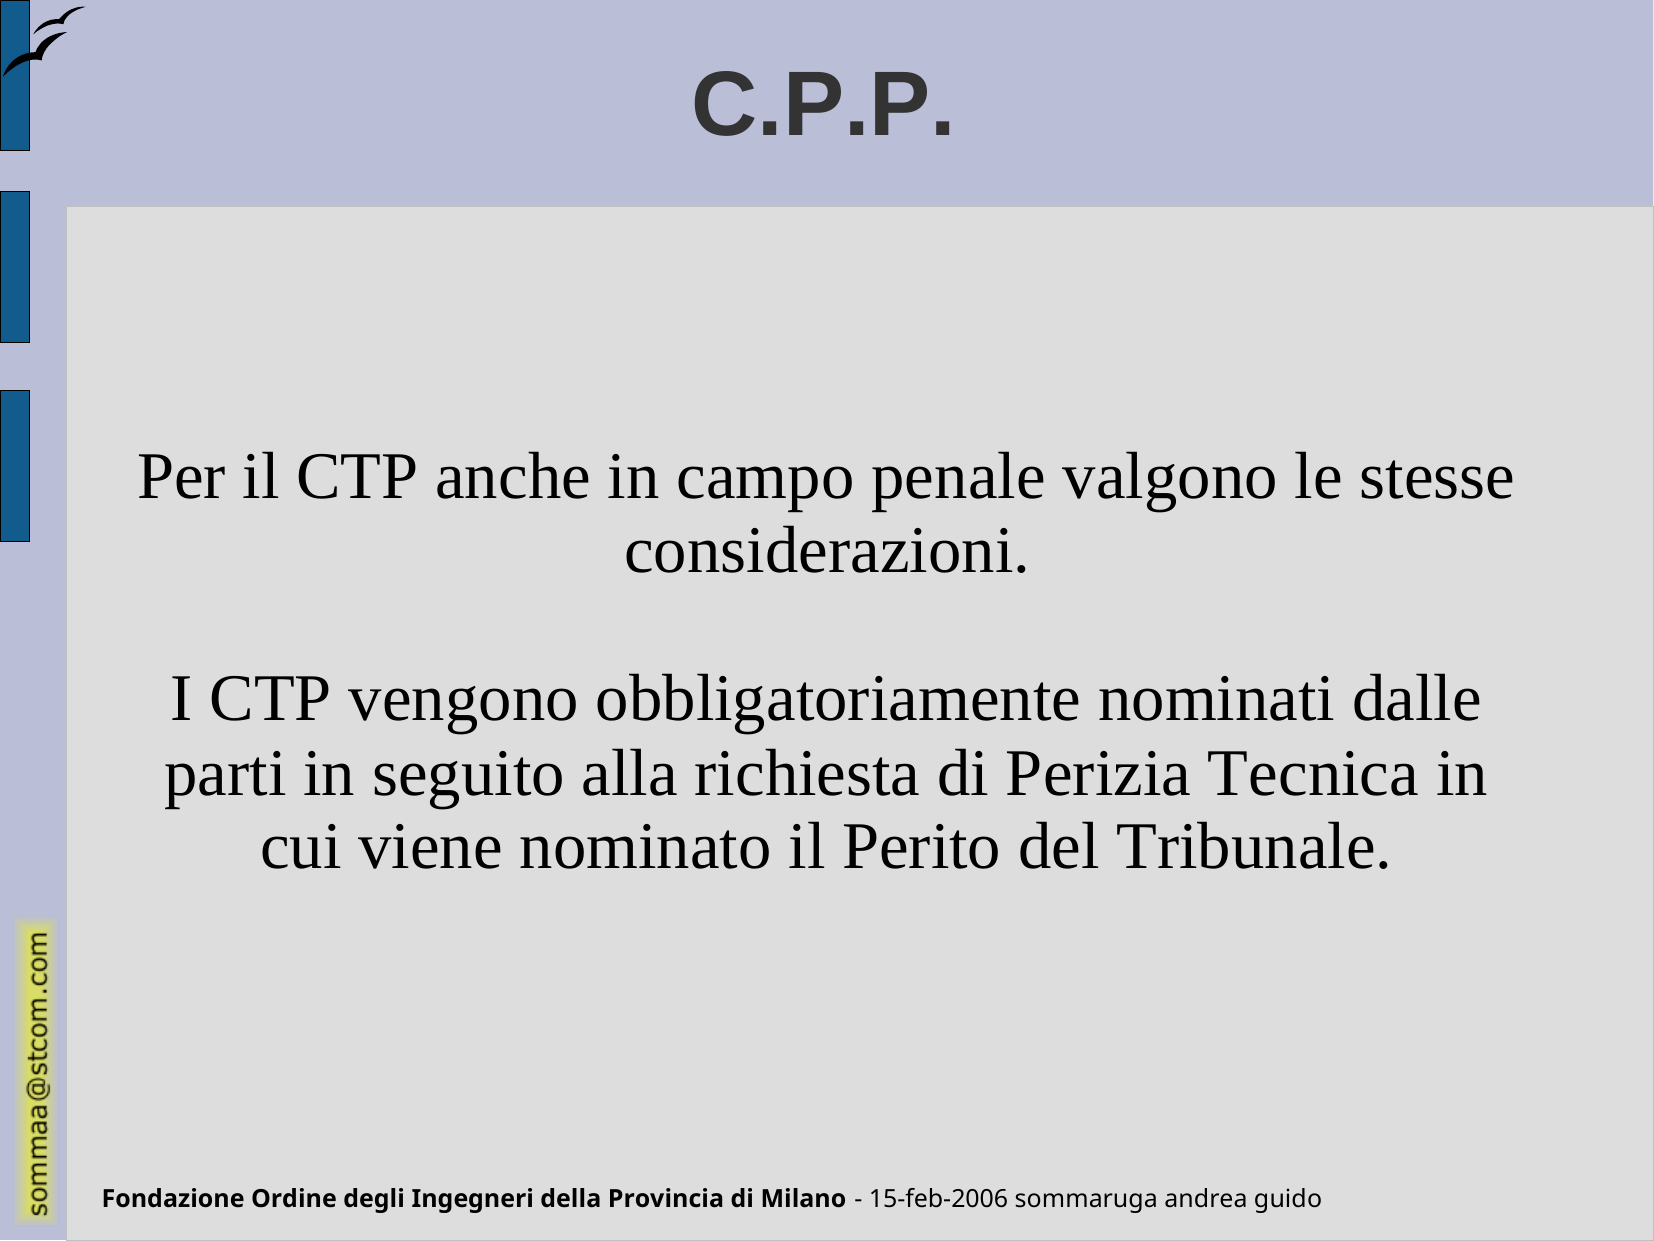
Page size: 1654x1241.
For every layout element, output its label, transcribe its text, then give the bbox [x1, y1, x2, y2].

picture [12, 915, 60, 1228]
title C.P.P. [118, 0, 1531, 208]
subtitle Per il CTP anche in campo penale valgono le stesse considerazioni. I CTP vengono obbligatoriamente nominati dalle parti in seguito alla richiesta di Perizia Tecnica in cui viene nominato il Perito del Tribunale. [121, 344, 1534, 1127]
